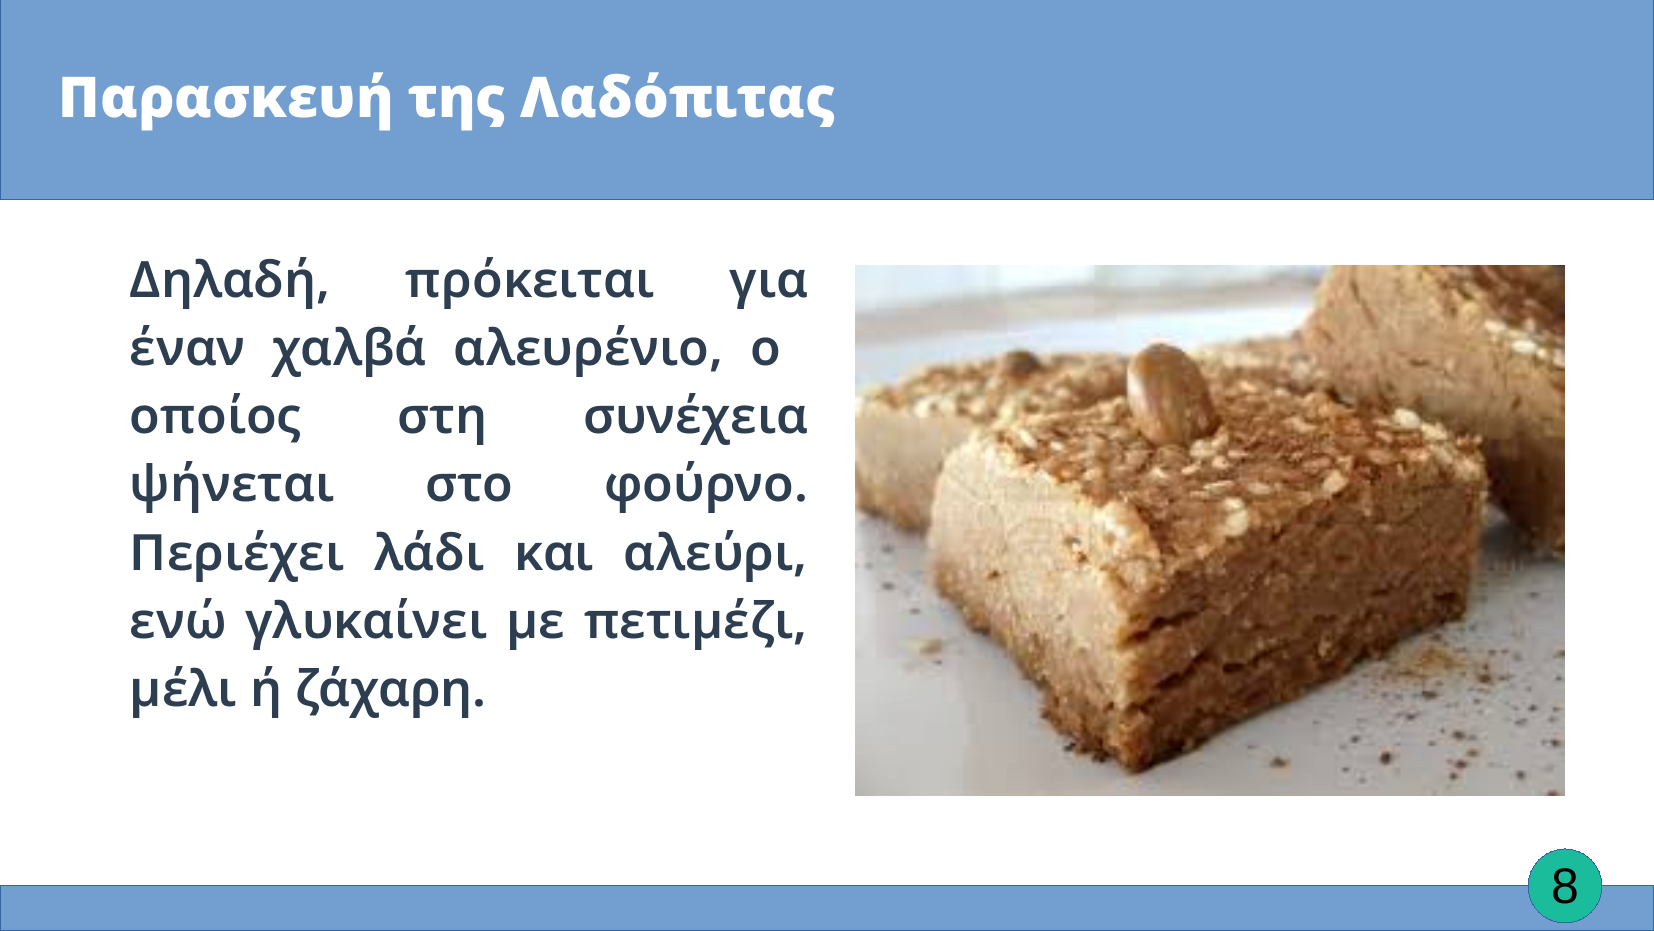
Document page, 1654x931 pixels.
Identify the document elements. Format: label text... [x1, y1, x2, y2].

title Παρασκευή της Λαδόπιτας [59, 37, 1595, 155]
picture [855, 265, 1565, 796]
list Δηλαδή, πρόκειται για έναν χαλβά αλευρένιο, ο οποίος στη συνέχεια ψήνεται στο φούρνο. Περιέχει λάδι και αλεύρι, ενώ γλυκαίνει με πετιμέζι, μέλι ή ζάχαρη. [59, 243, 809, 864]
